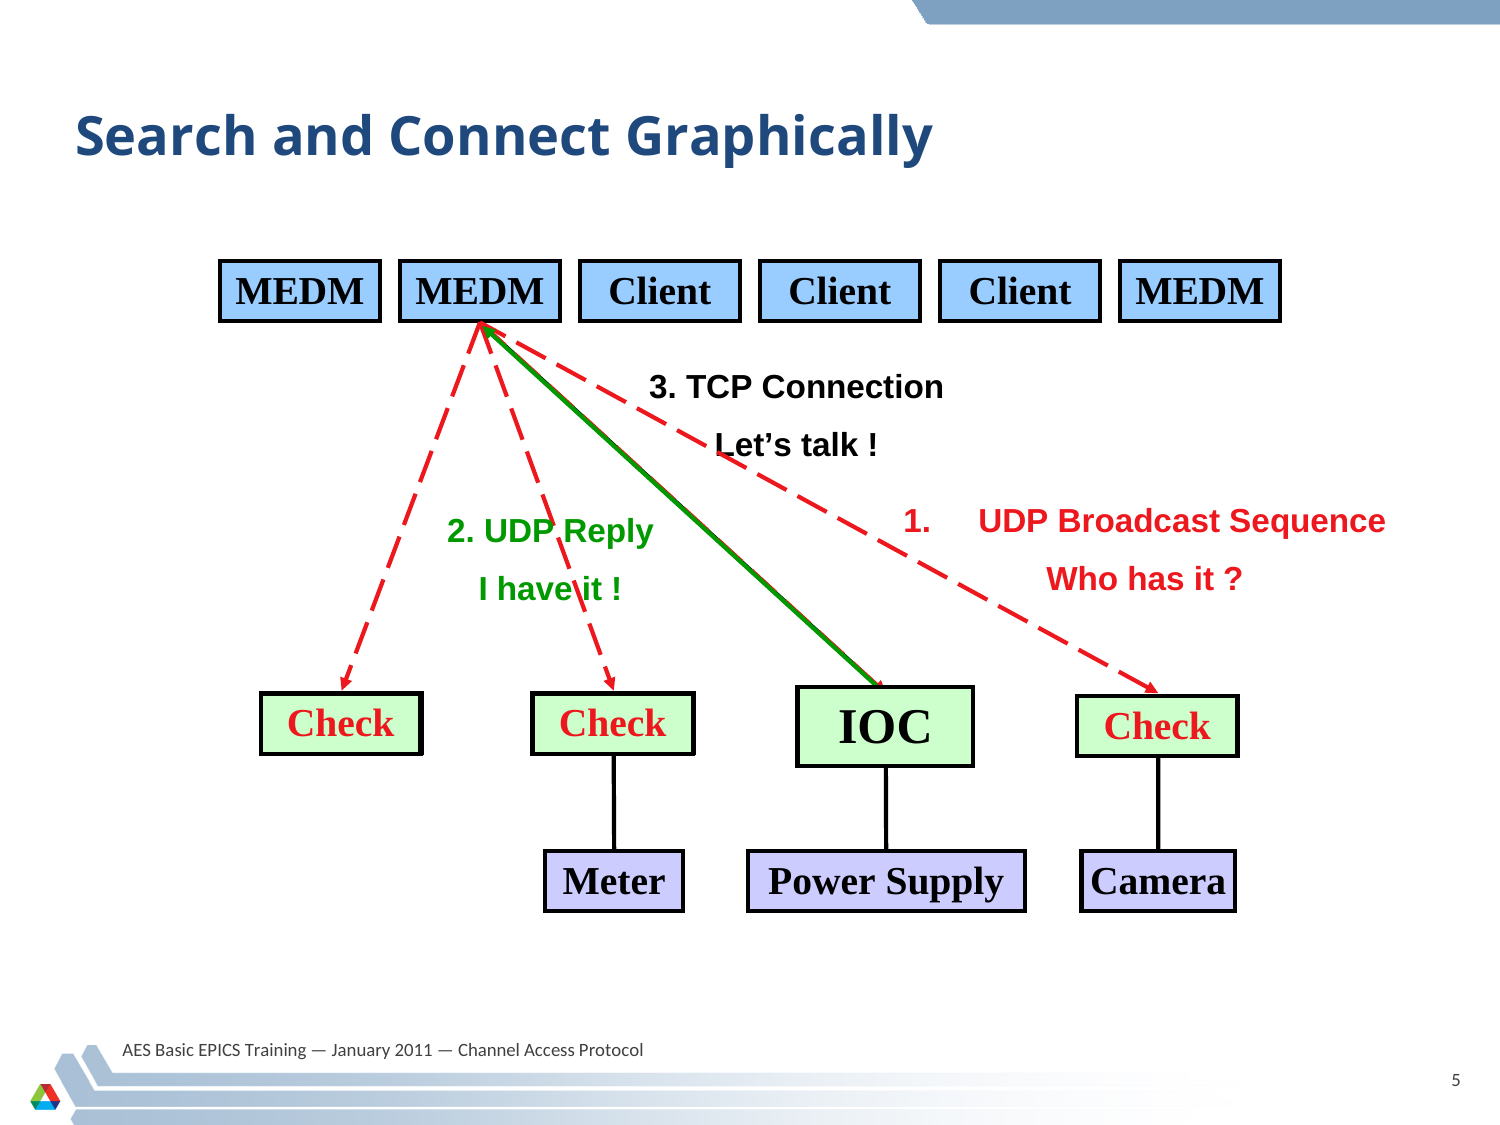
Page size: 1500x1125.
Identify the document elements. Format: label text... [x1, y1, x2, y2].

text_box IOC [797, 686, 974, 766]
text_box Camera [1081, 850, 1236, 911]
text_box 3. TCP Connection Let’s talk ! [632, 360, 961, 472]
picture [0, 1037, 1500, 1125]
text_box MEDM [220, 260, 380, 321]
text_box Check [532, 693, 693, 754]
picture [0, 0, 1500, 26]
text_box Check [260, 693, 421, 754]
text_box Check [1077, 696, 1238, 757]
text_box Client [759, 260, 921, 321]
text_box Client [579, 260, 741, 321]
text_box UDP Broadcast Sequence Who has it ? [859, 495, 1431, 606]
text_box Meter [545, 850, 684, 911]
text_box 2. UDP Reply I have it ! [430, 504, 672, 616]
text_box Power Supply [747, 850, 1025, 911]
text_box MEDM [1120, 260, 1280, 321]
title Search and Connect Graphically [75, 103, 1426, 167]
text_box Client [940, 260, 1101, 321]
text_box MEDM [399, 260, 560, 321]
